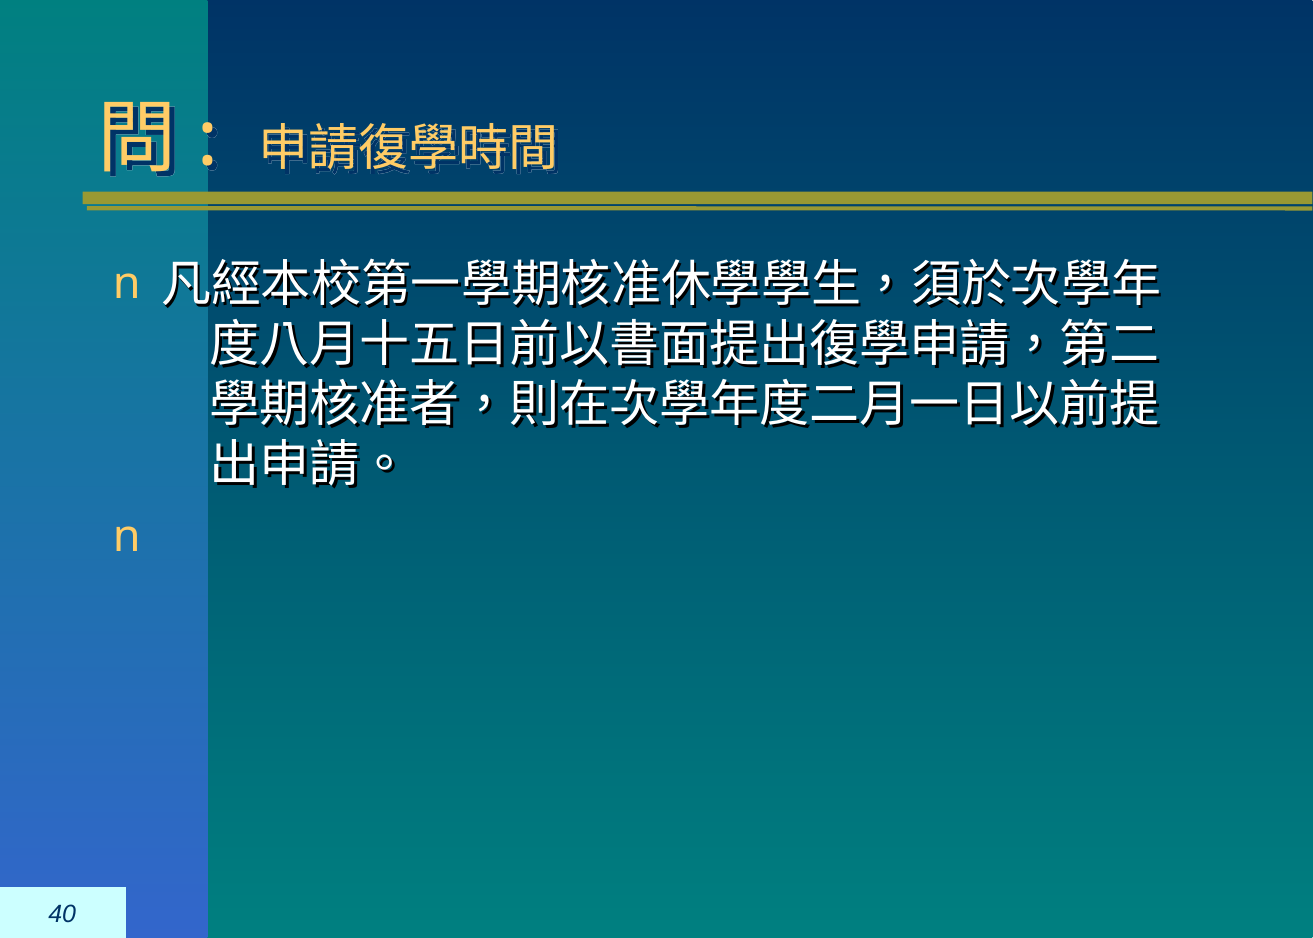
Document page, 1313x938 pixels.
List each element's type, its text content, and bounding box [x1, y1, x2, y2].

text_box 40 [0, 887, 125, 938]
list 凡經本校第一學期核准休學學生，須於次學年度八月十五日前以書面提出復學申請，第二學期核准者，則在次學年度二月一日以前提出申請。 [99, 244, 1201, 844]
title 問: 申請復學時間 [84, 36, 1280, 188]
text_box [0, 0, 207, 938]
